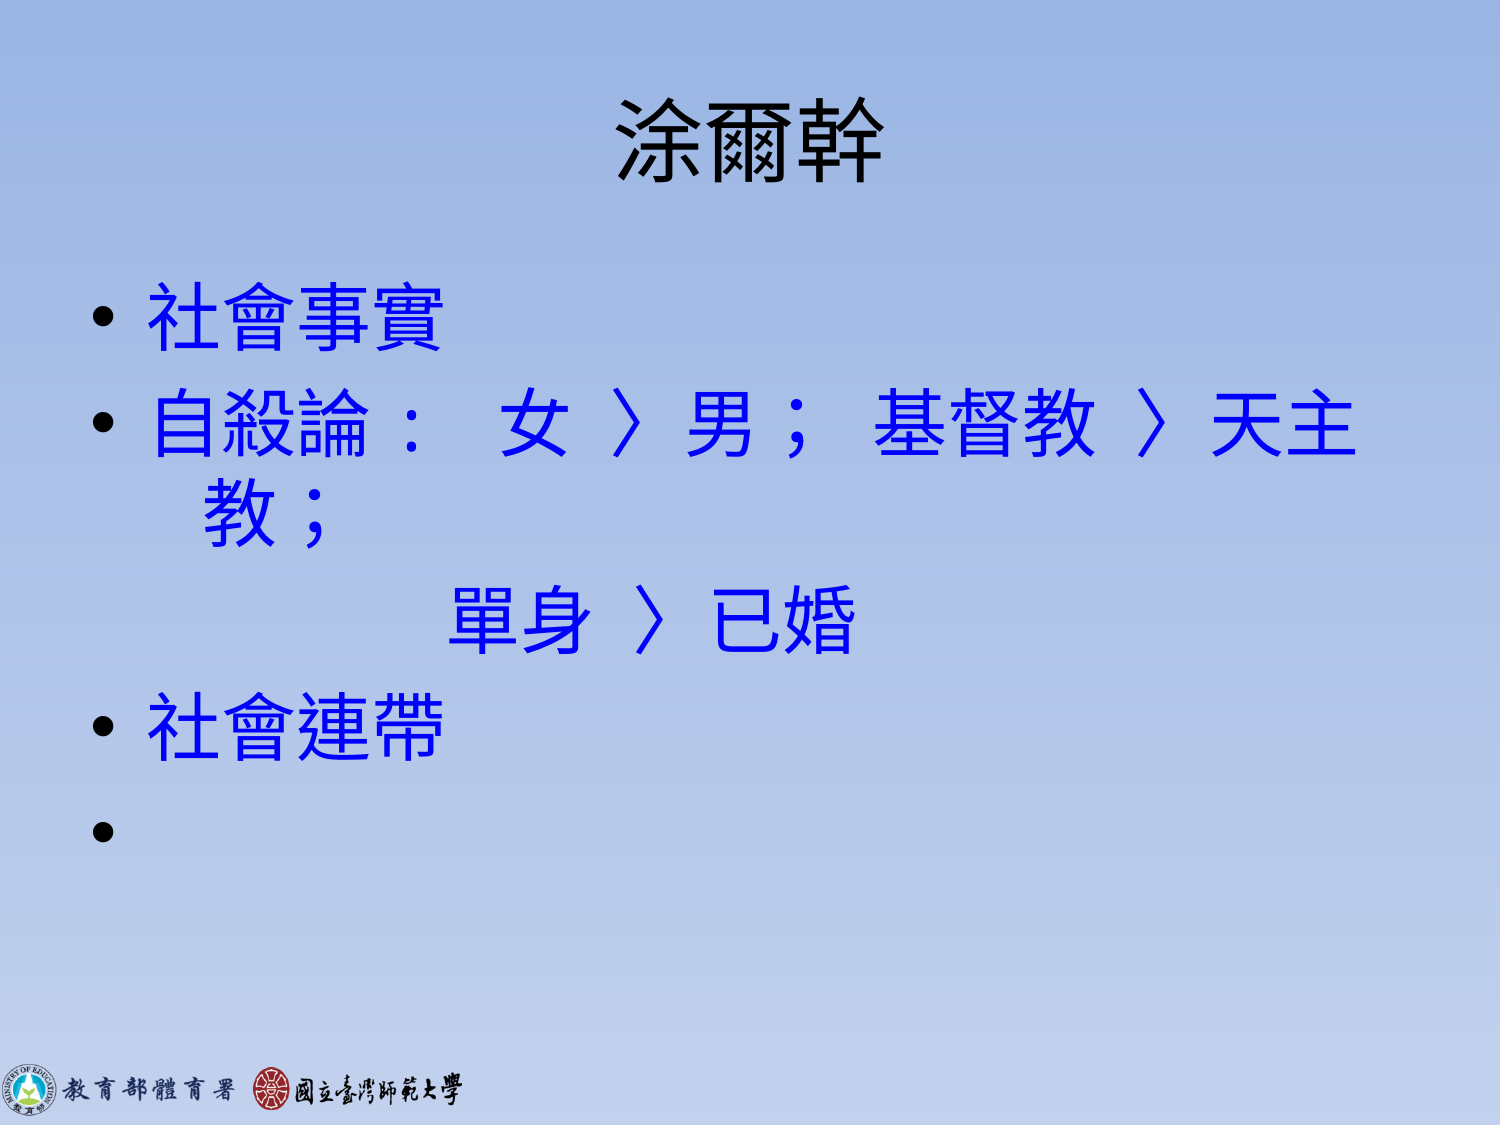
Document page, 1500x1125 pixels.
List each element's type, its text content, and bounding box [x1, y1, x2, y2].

title 涂爾幹 [75, 45, 1426, 233]
list 社會事實 自殺論: 女 〉男； 基督教 〉天主教； 單身 〉已婚 社會連帶 [75, 262, 1426, 1005]
